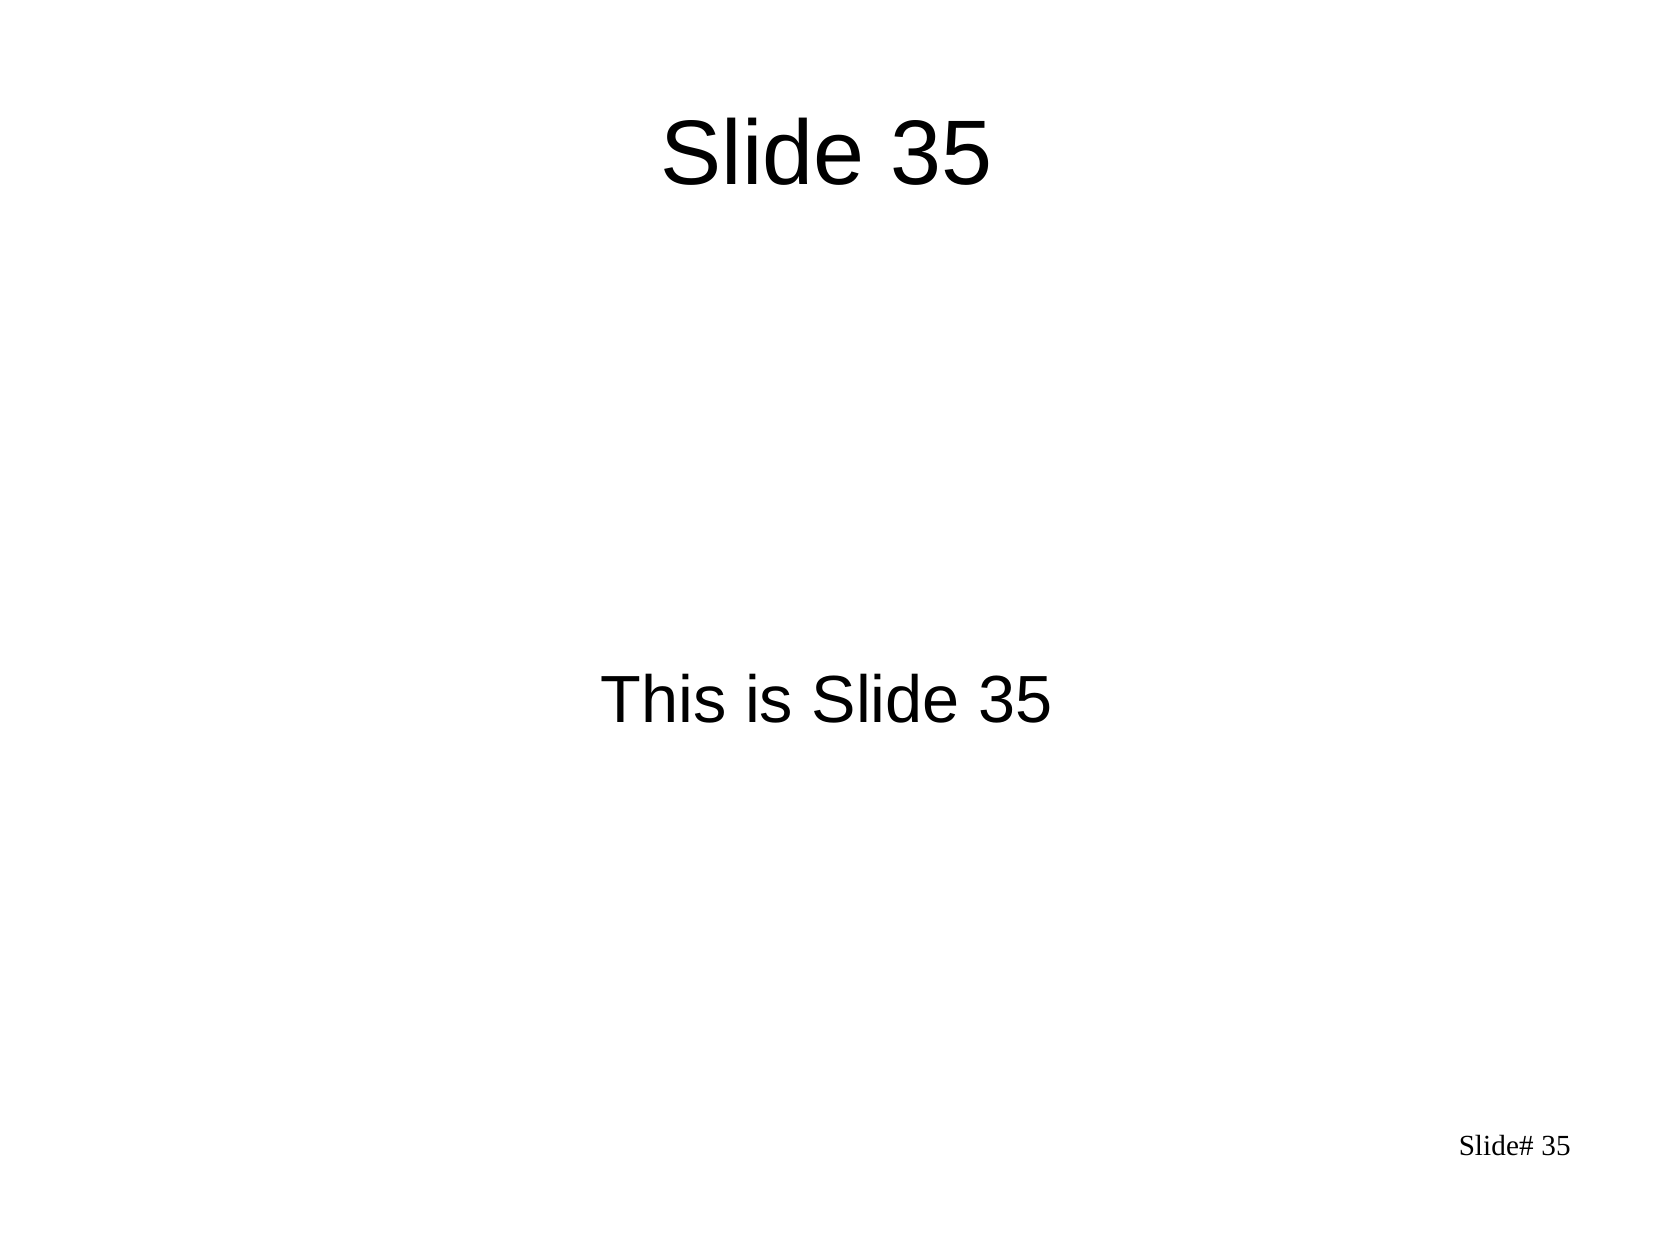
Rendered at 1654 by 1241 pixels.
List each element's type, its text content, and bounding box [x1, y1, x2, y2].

subtitle This is Slide 35 [82, 290, 1571, 1109]
title Slide 35 [82, 49, 1571, 257]
